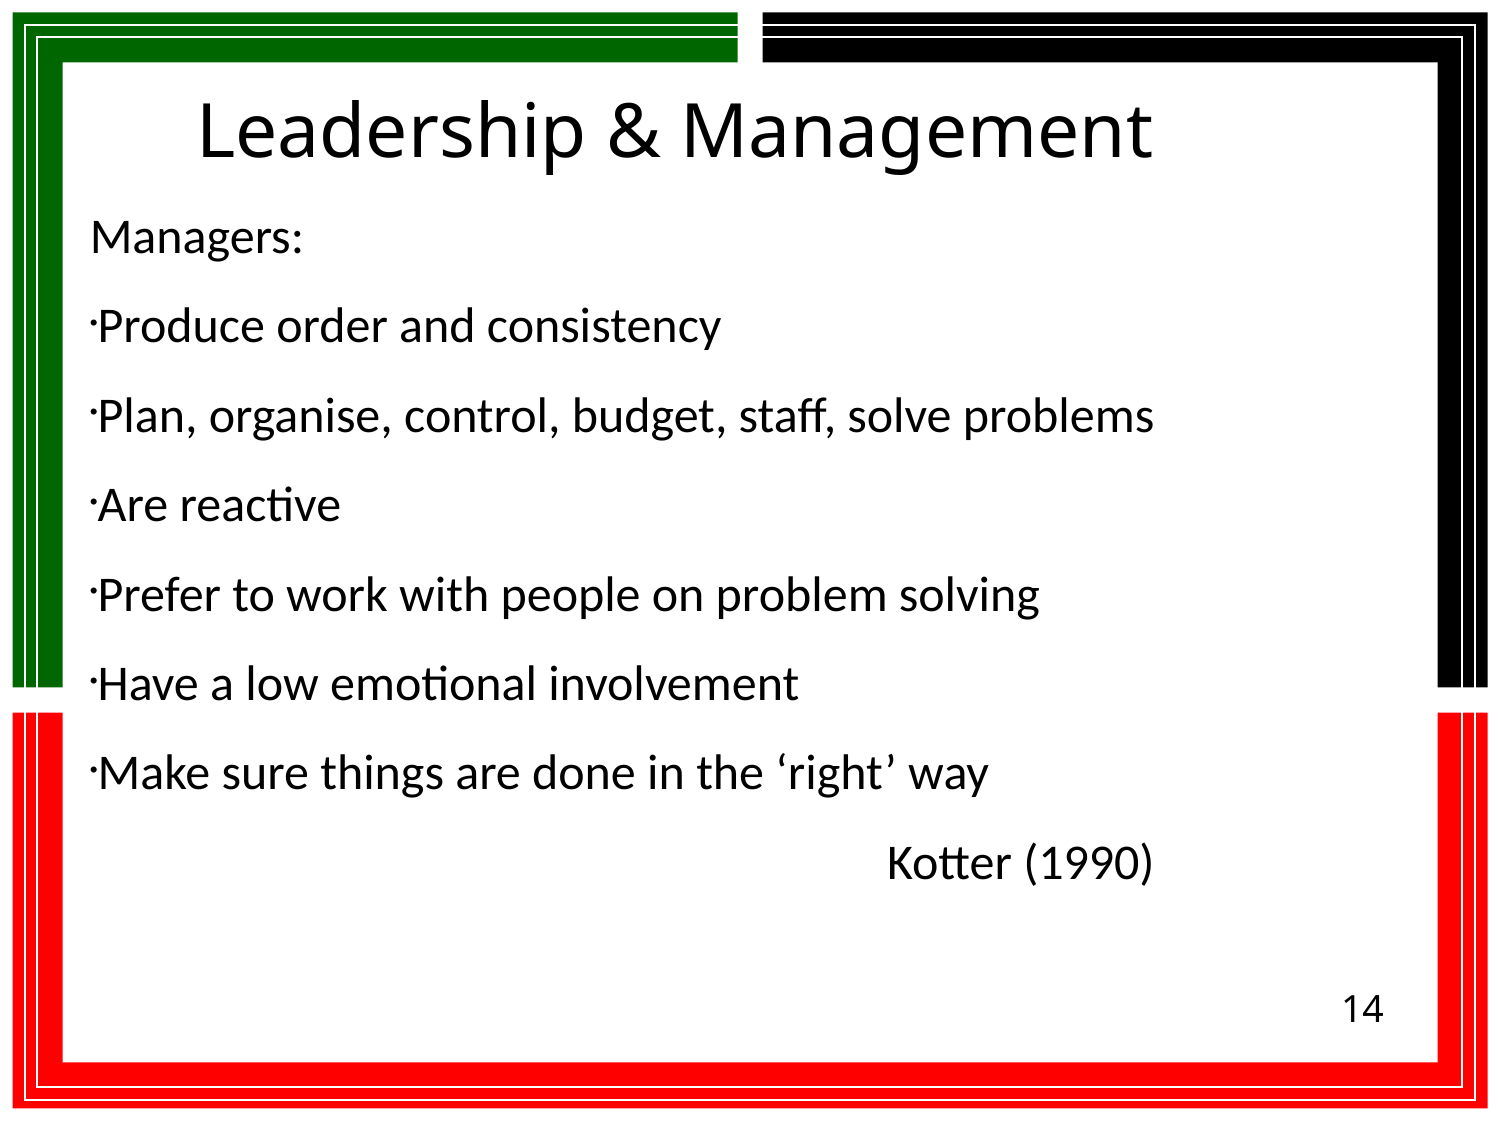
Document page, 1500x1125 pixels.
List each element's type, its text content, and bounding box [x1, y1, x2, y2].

text_box [12, 12, 738, 688]
text_box [762, 12, 1488, 688]
text_box a [24, 24, 1475, 1100]
text_box [1299, 977, 1425, 1038]
text_box [12, 712, 1488, 1109]
title Leadership & Management [75, 75, 1275, 195]
list Managers: Produce order and consistency Plan, organise, control, budget, staff, solve problems Are reactive Prefer to work with people on problem solving Have a low emotional involvement Make sure things are done in the ‘right’ way Kotter (1990) [75, 195, 1385, 1005]
